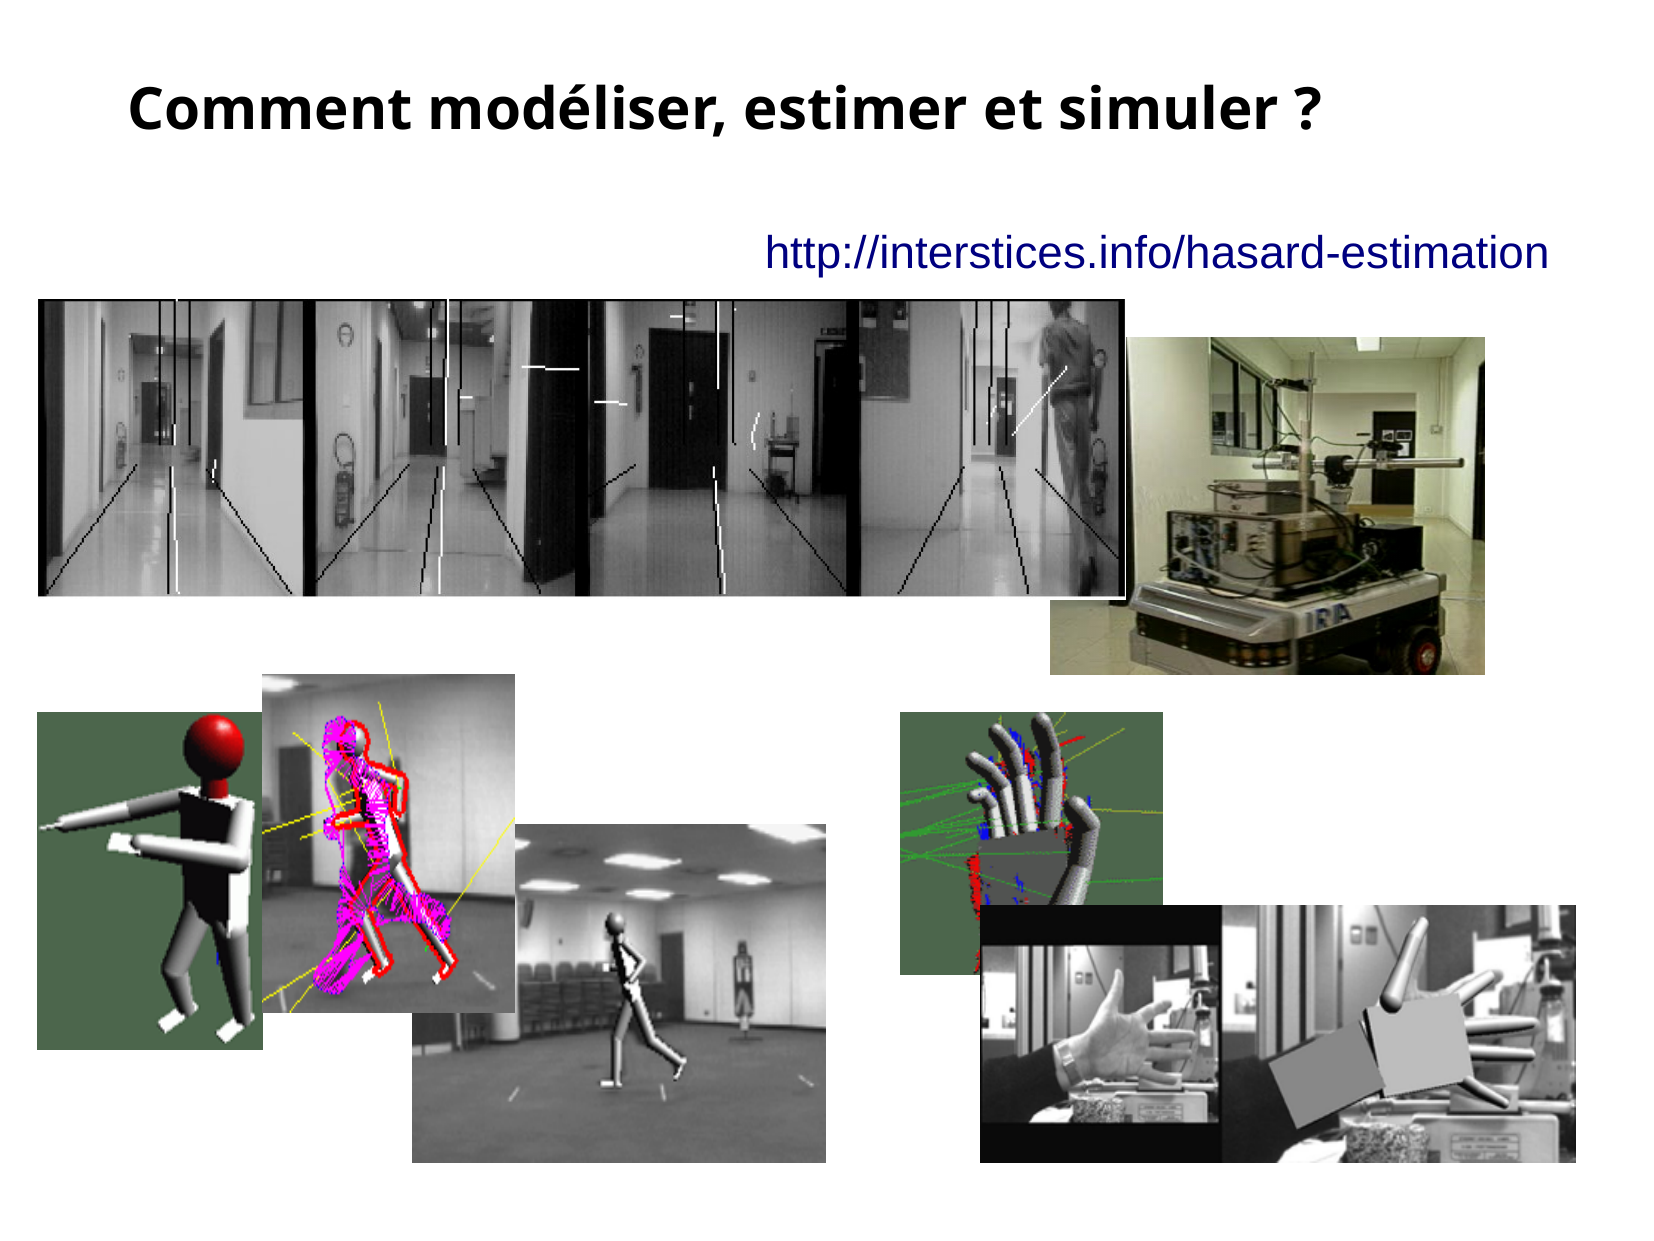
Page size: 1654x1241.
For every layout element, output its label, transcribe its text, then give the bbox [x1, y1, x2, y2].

picture [37, 299, 1485, 676]
picture [37, 674, 826, 1163]
text_box http://interstices.info/hasard-estimation [750, 220, 1579, 307]
text_box Comment modéliser, estimer et simuler ? [112, 60, 1538, 151]
picture [900, 712, 1576, 1163]
